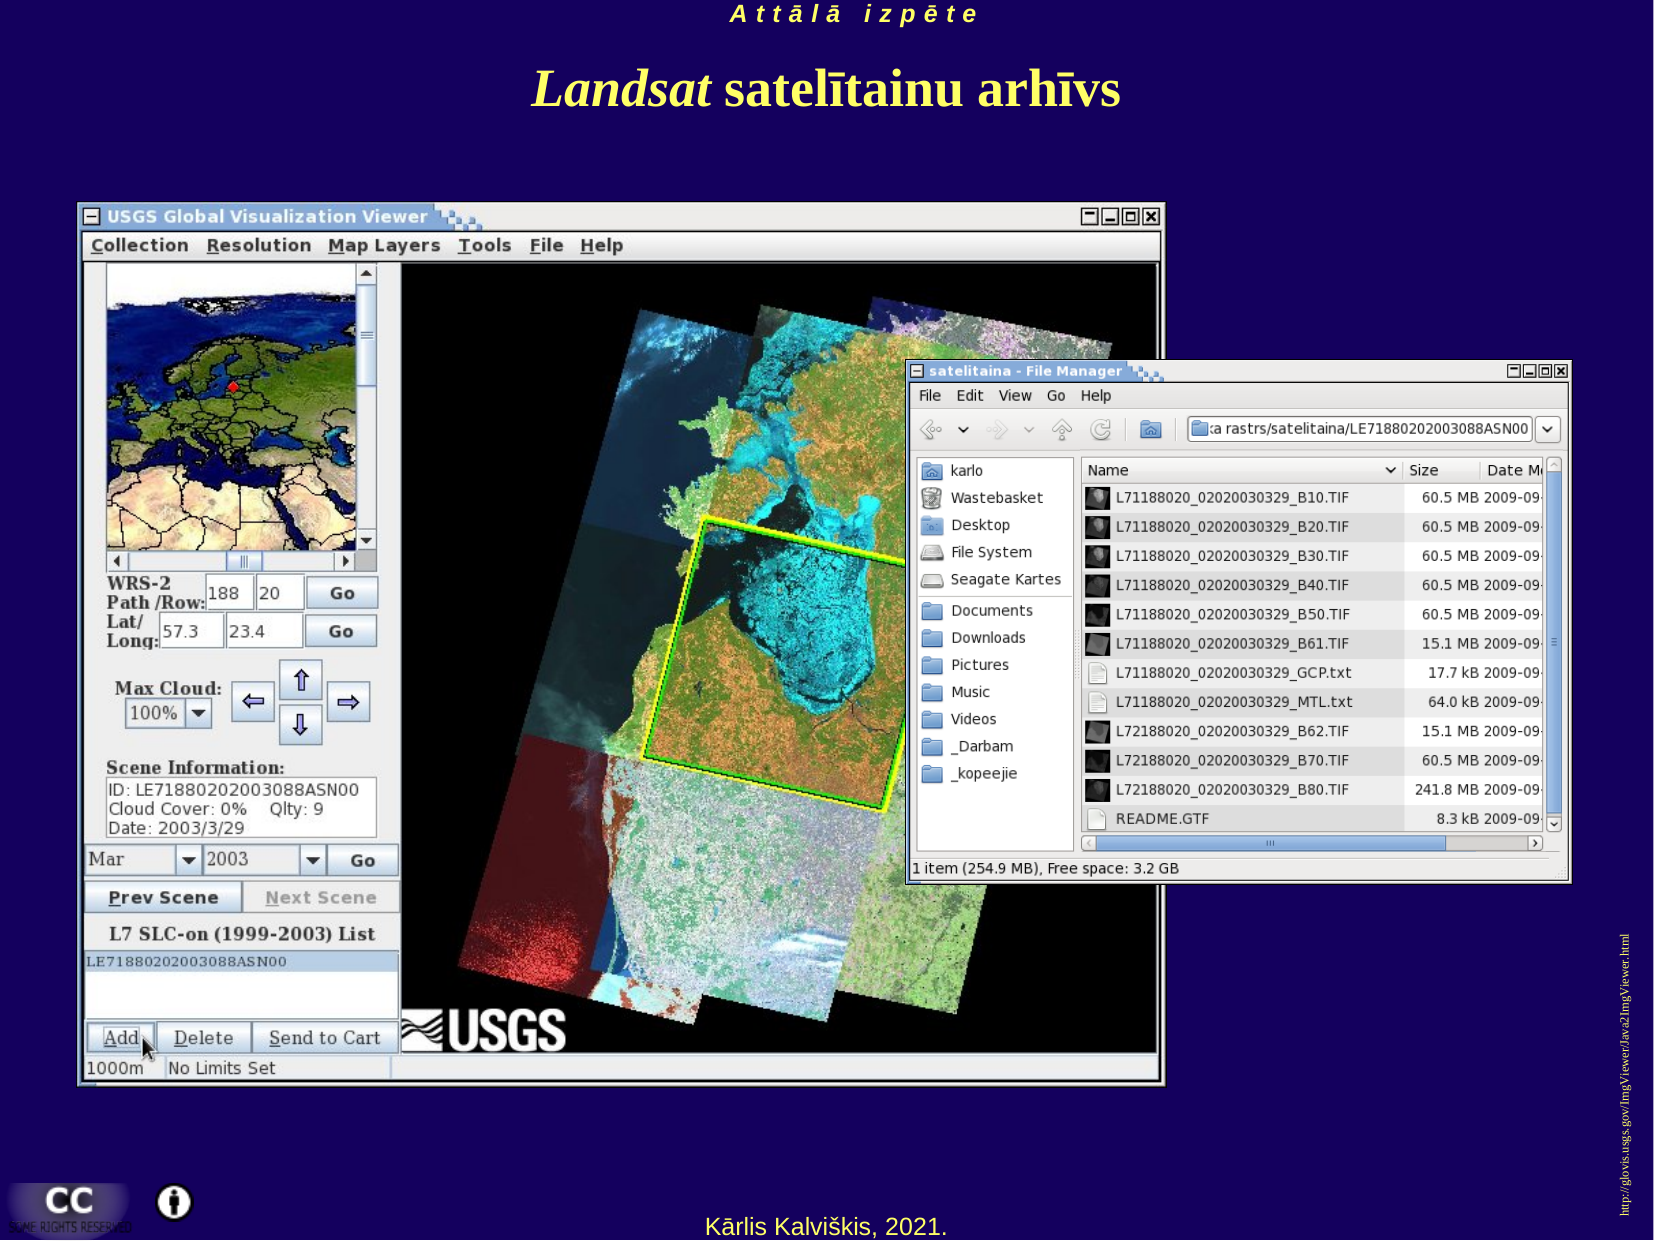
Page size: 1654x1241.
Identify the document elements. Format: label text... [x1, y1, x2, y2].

title Landsat satelītainu arhīvs [0, 58, 1654, 278]
picture [76, 201, 1573, 1088]
text_box http://glovis.usgs.gov/ImgViewer/Java2ImgViewer.html [1611, 927, 1638, 1223]
picture [0, 1183, 141, 1241]
picture [155, 1183, 194, 1222]
